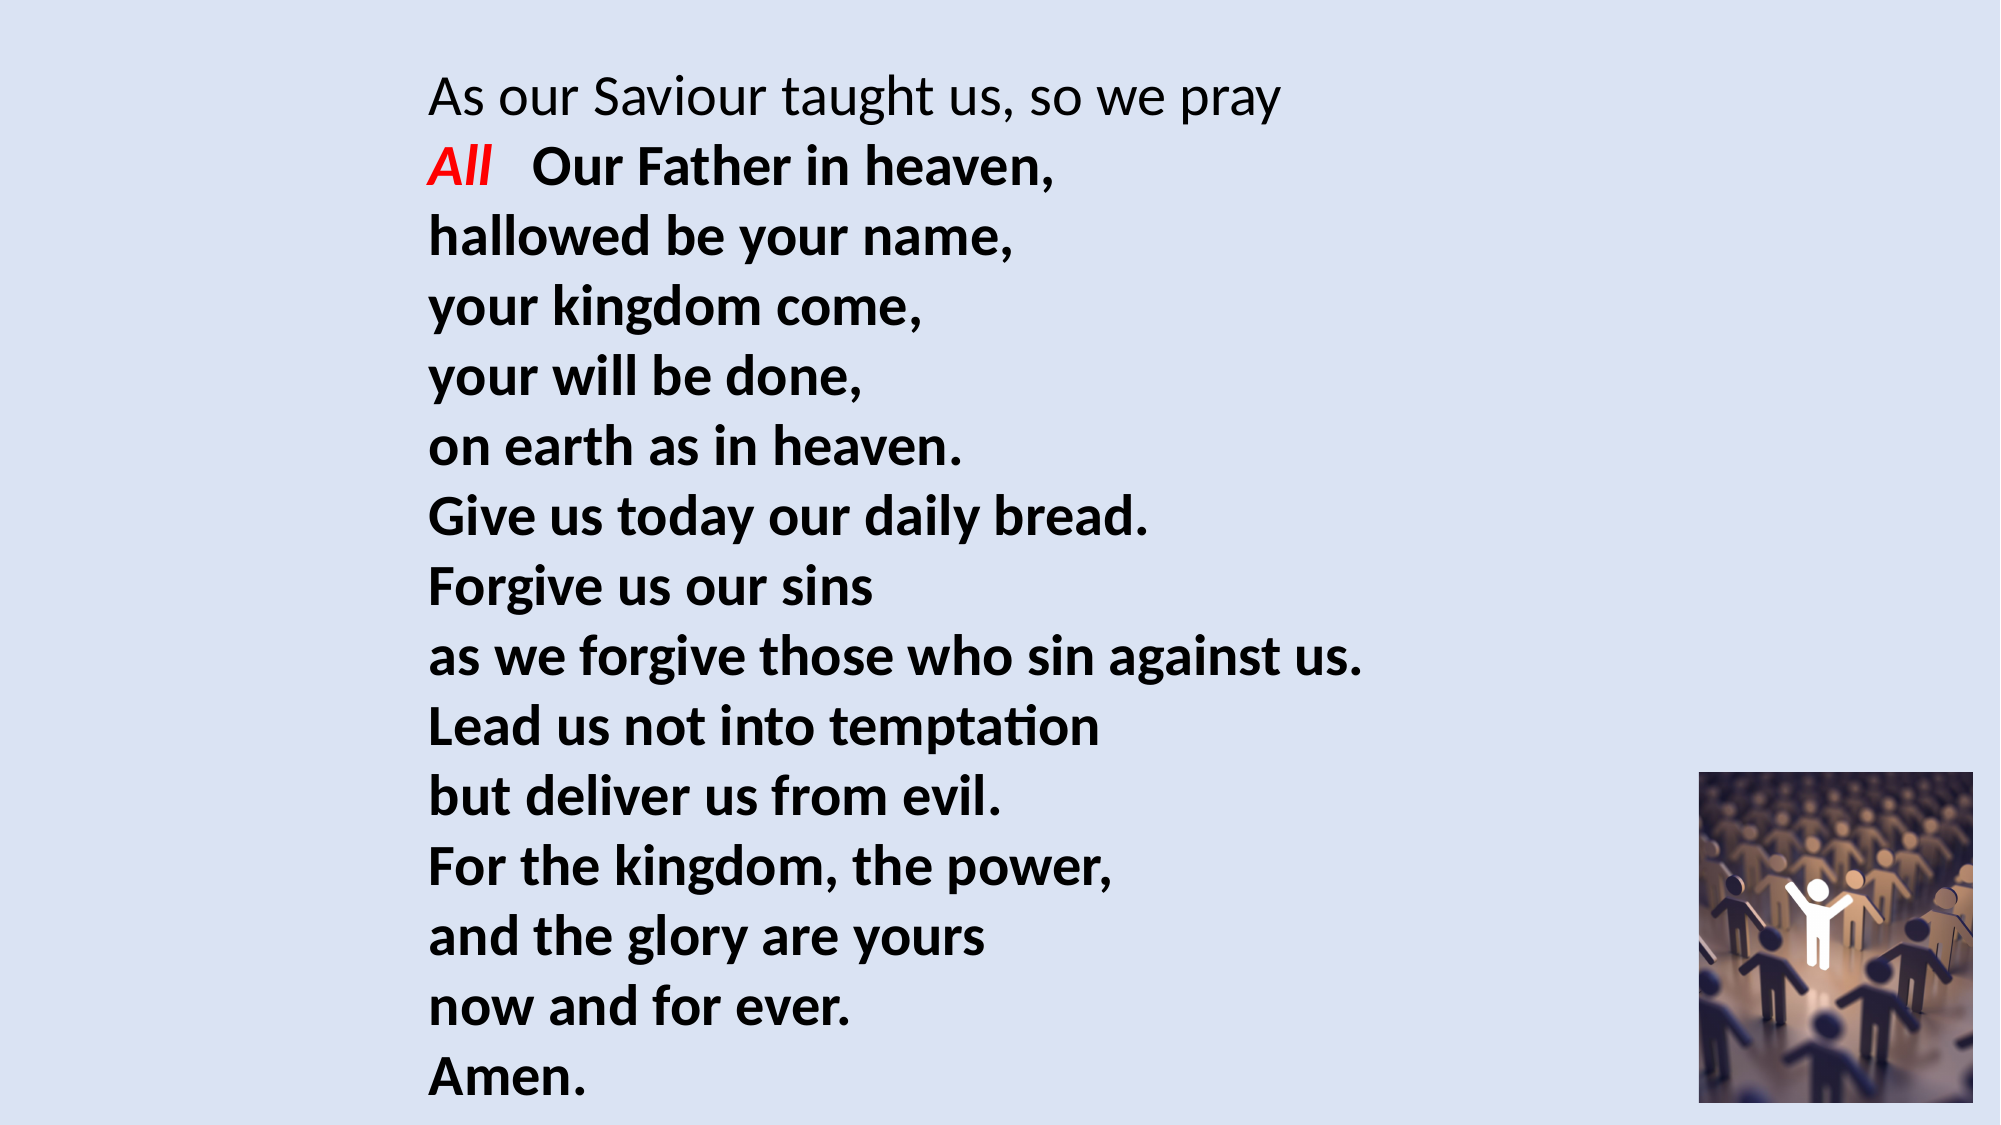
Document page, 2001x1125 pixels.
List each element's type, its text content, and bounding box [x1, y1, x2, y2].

picture [1698, 772, 1973, 1103]
text_box As our Saviour taught us, so we pray All Our Father in heaven, hallowed be your name, your kingdom come, your will be done, on earth as in heaven. Give us today our daily bread. Forgive us our sins as we forgive those who sin against us. Lead us not into temptation but deliver us from evil. For the kingdom, the power, and the glory are yours now and for ever. Amen. [414, 49, 1483, 1125]
